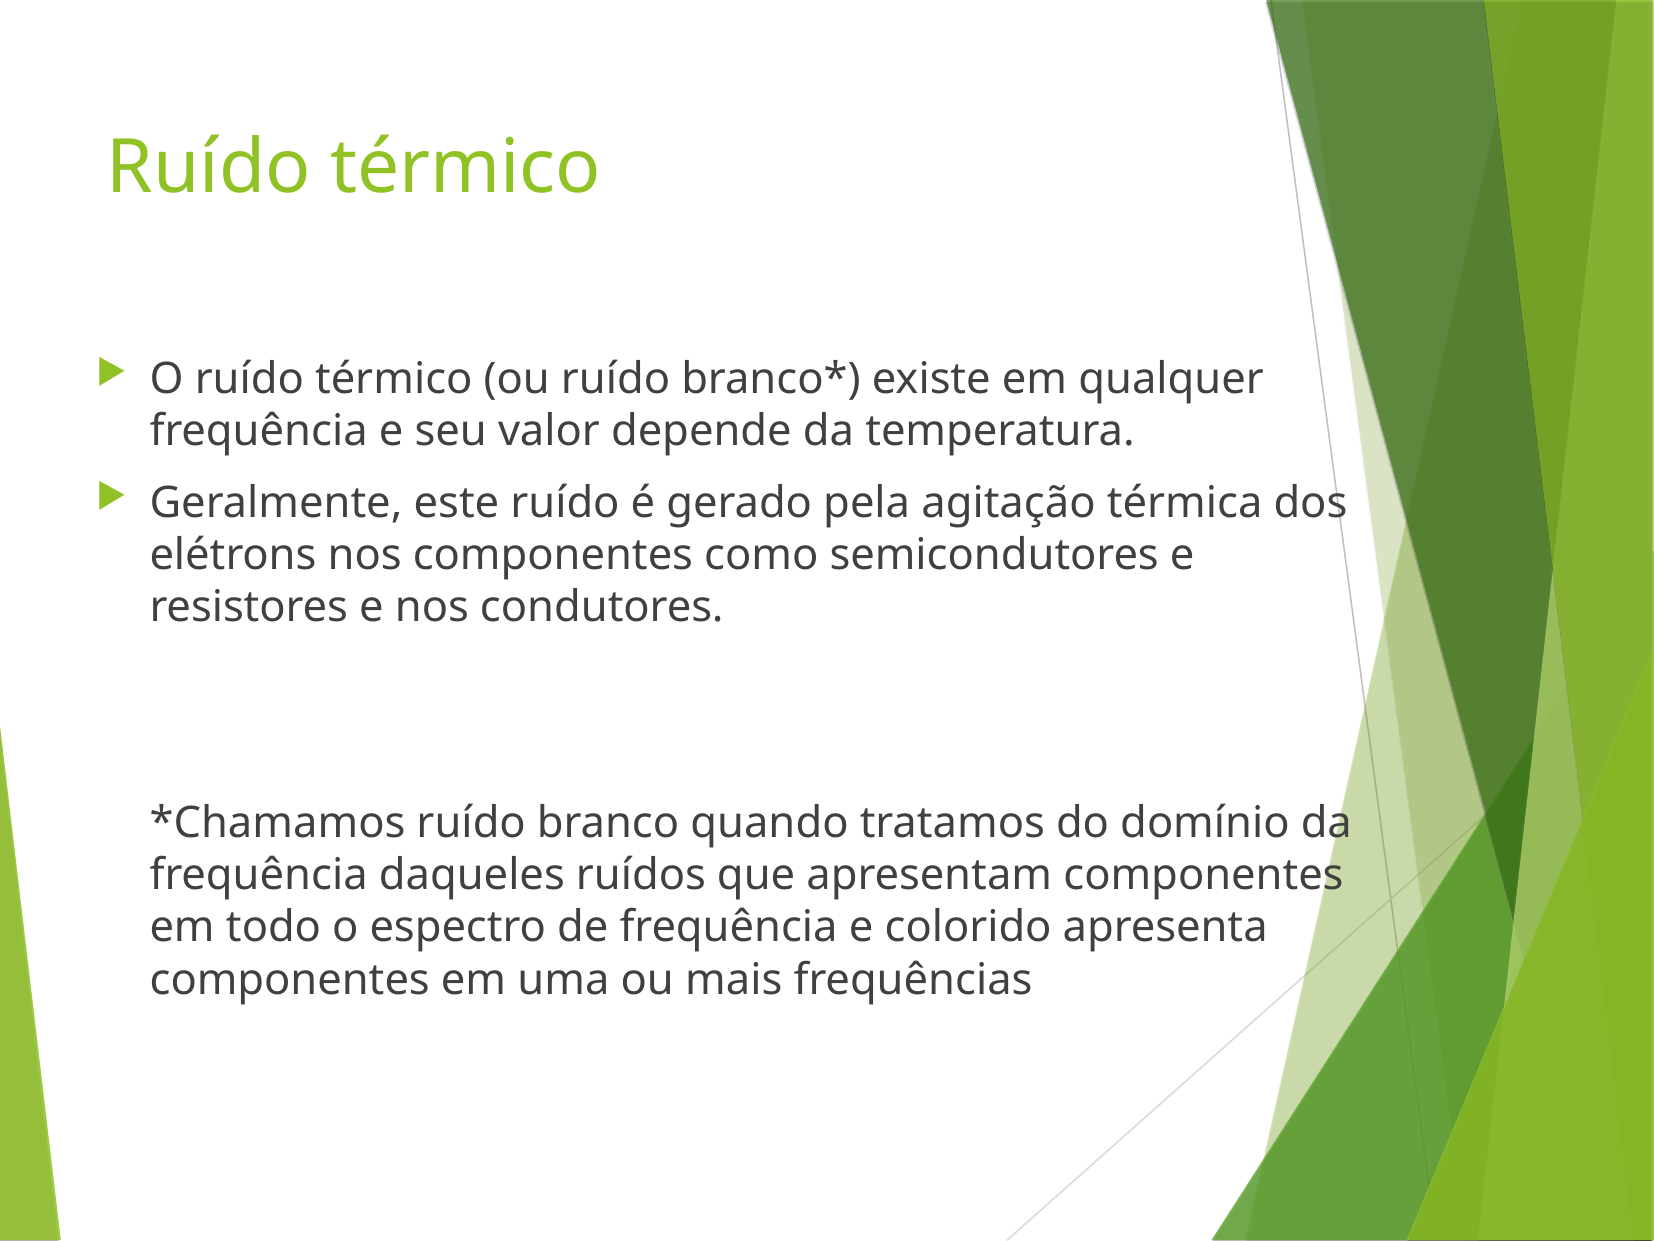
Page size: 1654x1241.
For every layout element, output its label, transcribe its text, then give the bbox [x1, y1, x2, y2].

title Ruído térmico [91, 110, 1258, 342]
list O ruído térmico (ou ruído branco*) existe em qualquer frequência e seu valor depende da temperatura. Geralmente, este ruído é gerado pela agitação térmica dos elétrons nos componentes como semicondutores e resistores e nos condutores. *Chamamos ruído branco quando tratamos do domínio da frequência daqueles ruídos que apresentam componentes em todo o espectro de frequência e colorido apresenta componentes em uma ou mais frequências [81, 342, 1371, 1057]
